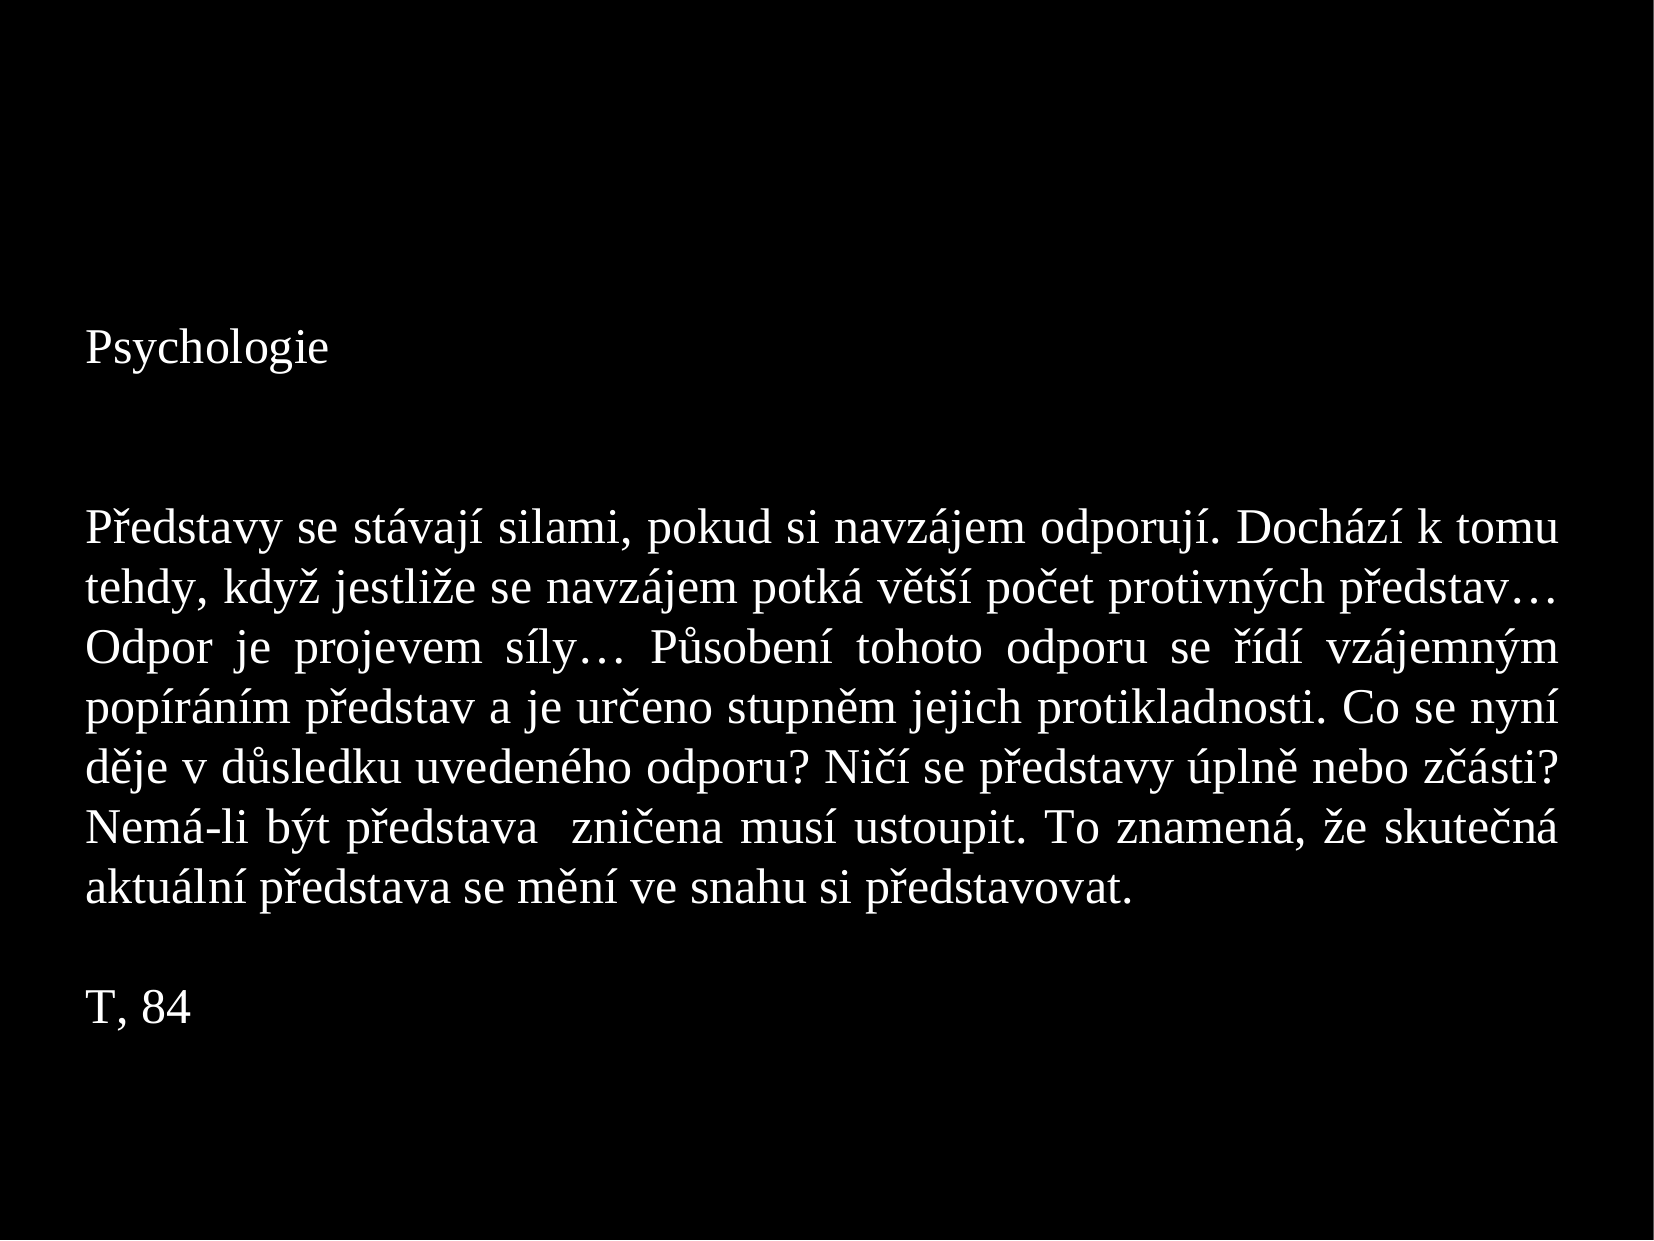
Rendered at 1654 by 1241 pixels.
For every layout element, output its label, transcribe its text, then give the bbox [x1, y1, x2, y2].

text_box Psychologie Představy se stávají silami, pokud si navzájem odporují. Dochází k tomu tehdy, když jestliže se navzájem potká větší počet protivných představ… Odpor je projevem síly… Působení tohoto odporu se řídí vzájemným popíráním představ a je určeno stupněm jejich protikladnosti. Co se nyní děje v důsledku uvedeného odporu? Ničí se představy úplně nebo zčásti? Nemá-li být představa zničena musí ustoupit. To znamená, že skutečná aktuální představa se mění ve snahu si představovat. T, 84 [86, 106, 1568, 1182]
